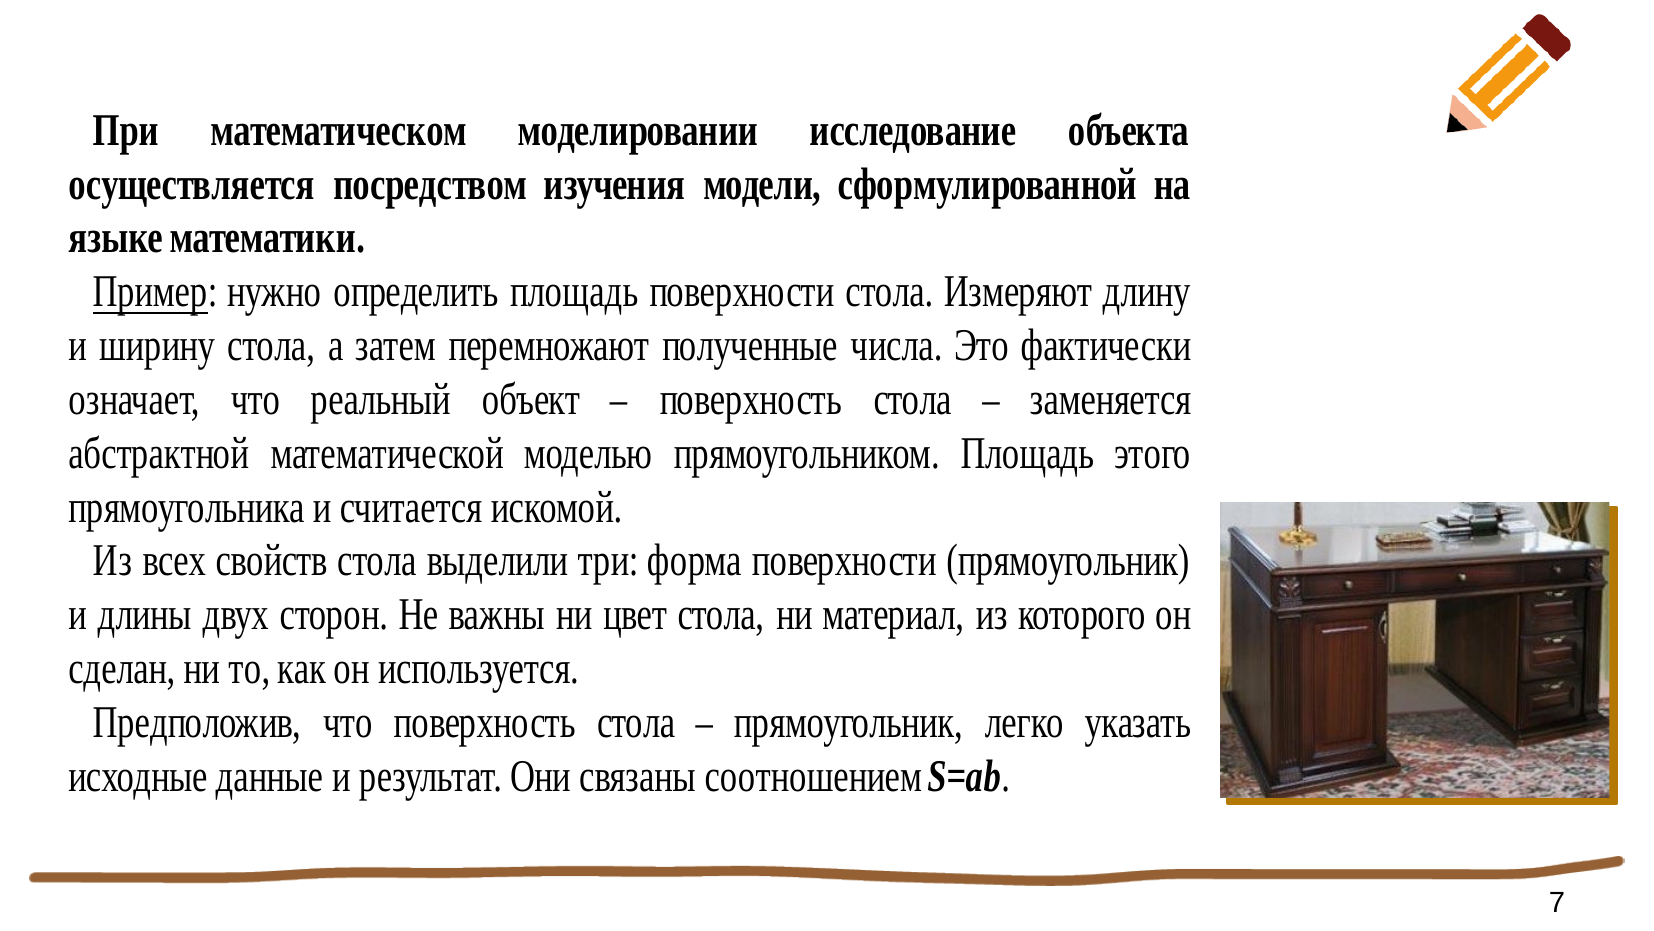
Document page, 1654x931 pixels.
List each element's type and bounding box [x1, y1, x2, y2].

text_box [1228, 507, 1617, 804]
picture [47, 86, 1211, 827]
picture [1446, 14, 1571, 133]
picture [29, 856, 1625, 886]
picture [1220, 501, 1610, 798]
